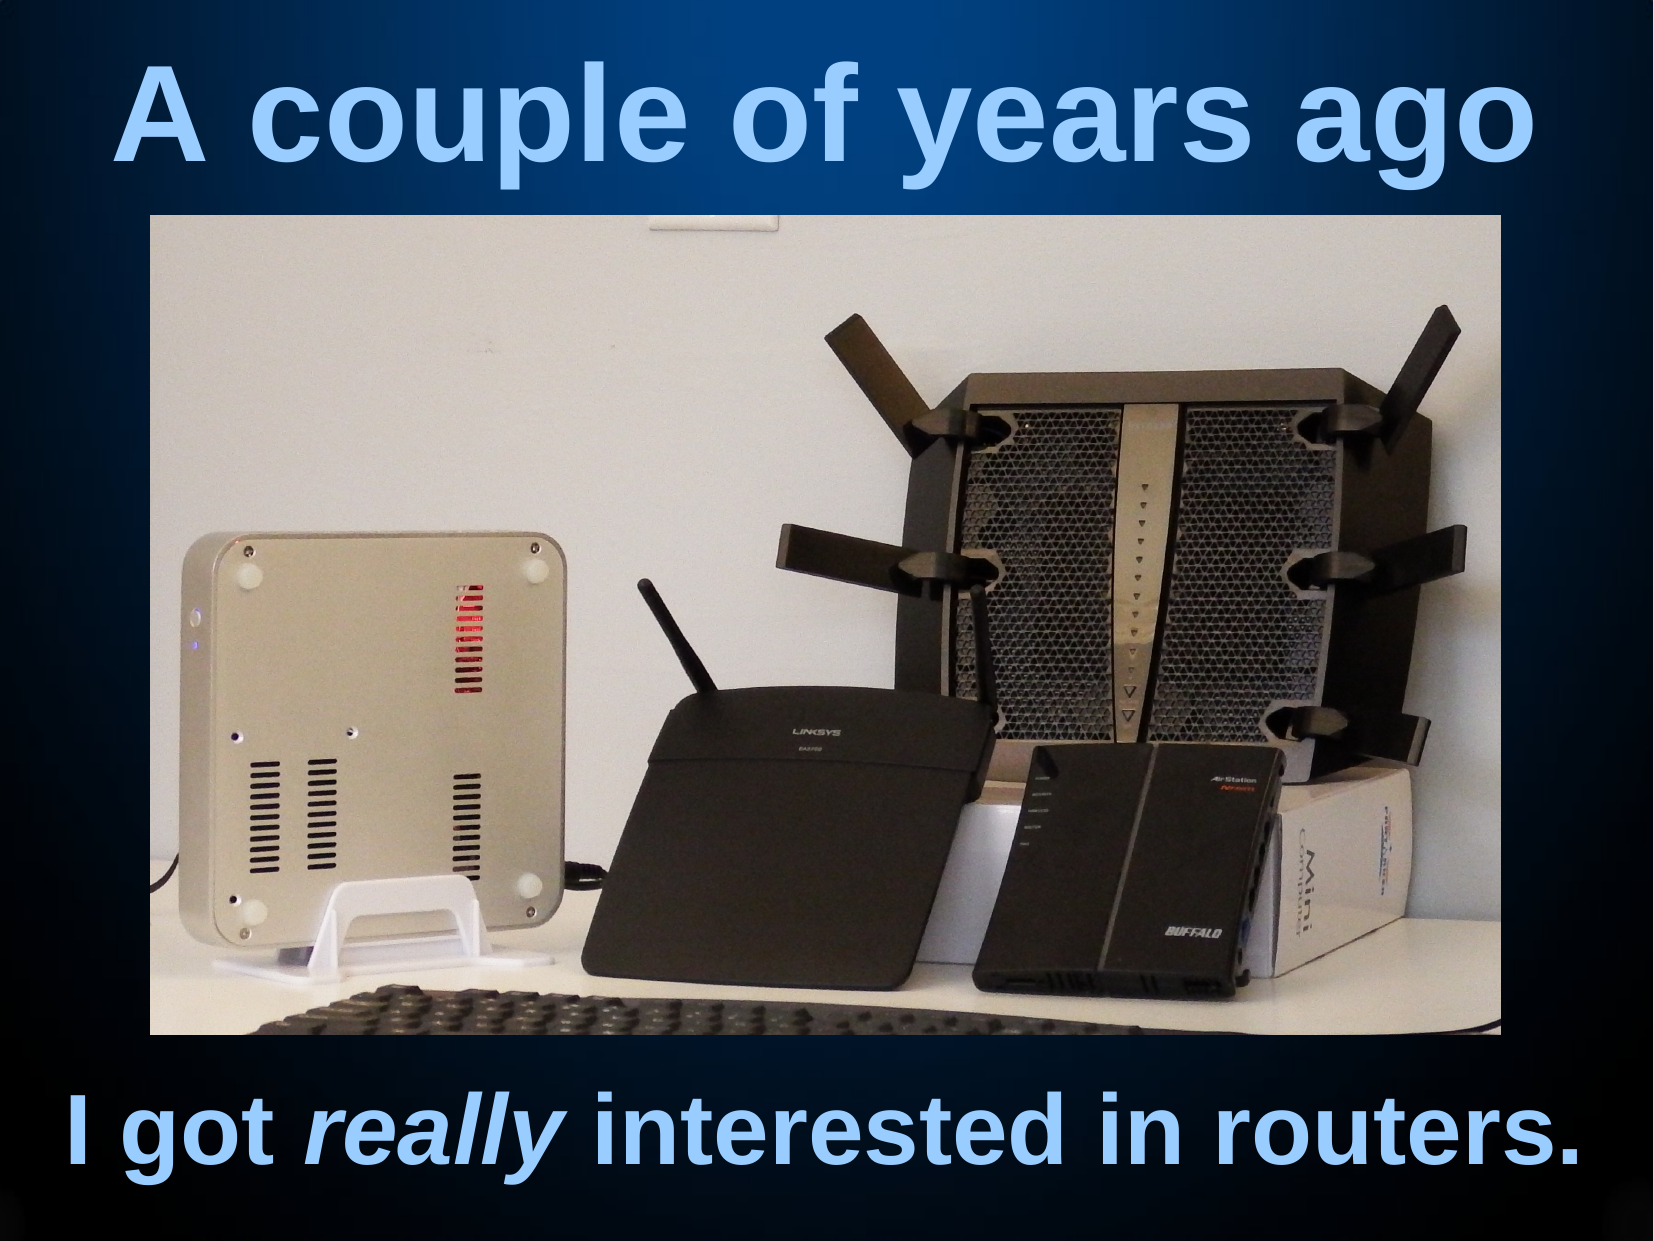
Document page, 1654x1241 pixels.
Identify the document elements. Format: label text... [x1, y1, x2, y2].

title A couple of years ago [0, 2, 1651, 226]
picture [0, 0, 1654, 1241]
title I got really interested in routers. [0, 1018, 1651, 1241]
